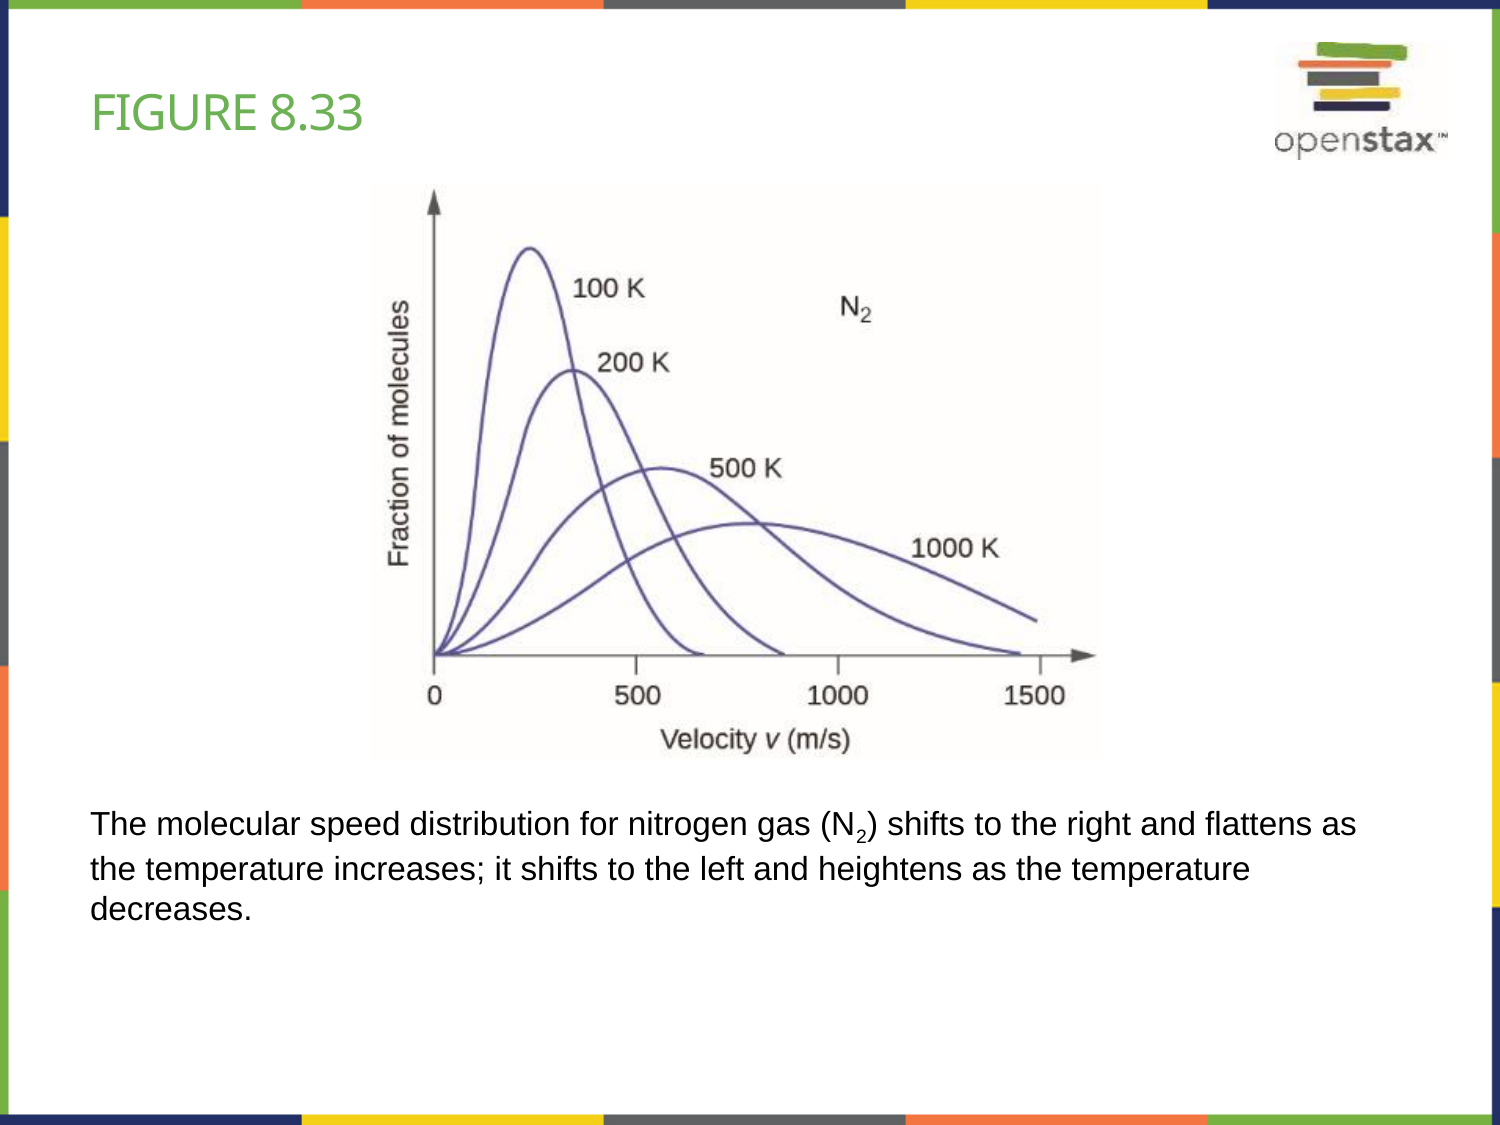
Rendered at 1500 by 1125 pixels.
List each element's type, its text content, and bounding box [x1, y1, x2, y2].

title Figure 8.33 [75, 39, 1398, 148]
picture [0, 0, 1500, 1125]
list The molecular speed distribution for nitrogen gas (N2) shifts to the right and flattens as the temperature increases; it shifts to the left and heightens as the temperature decreases. [75, 794, 1398, 986]
